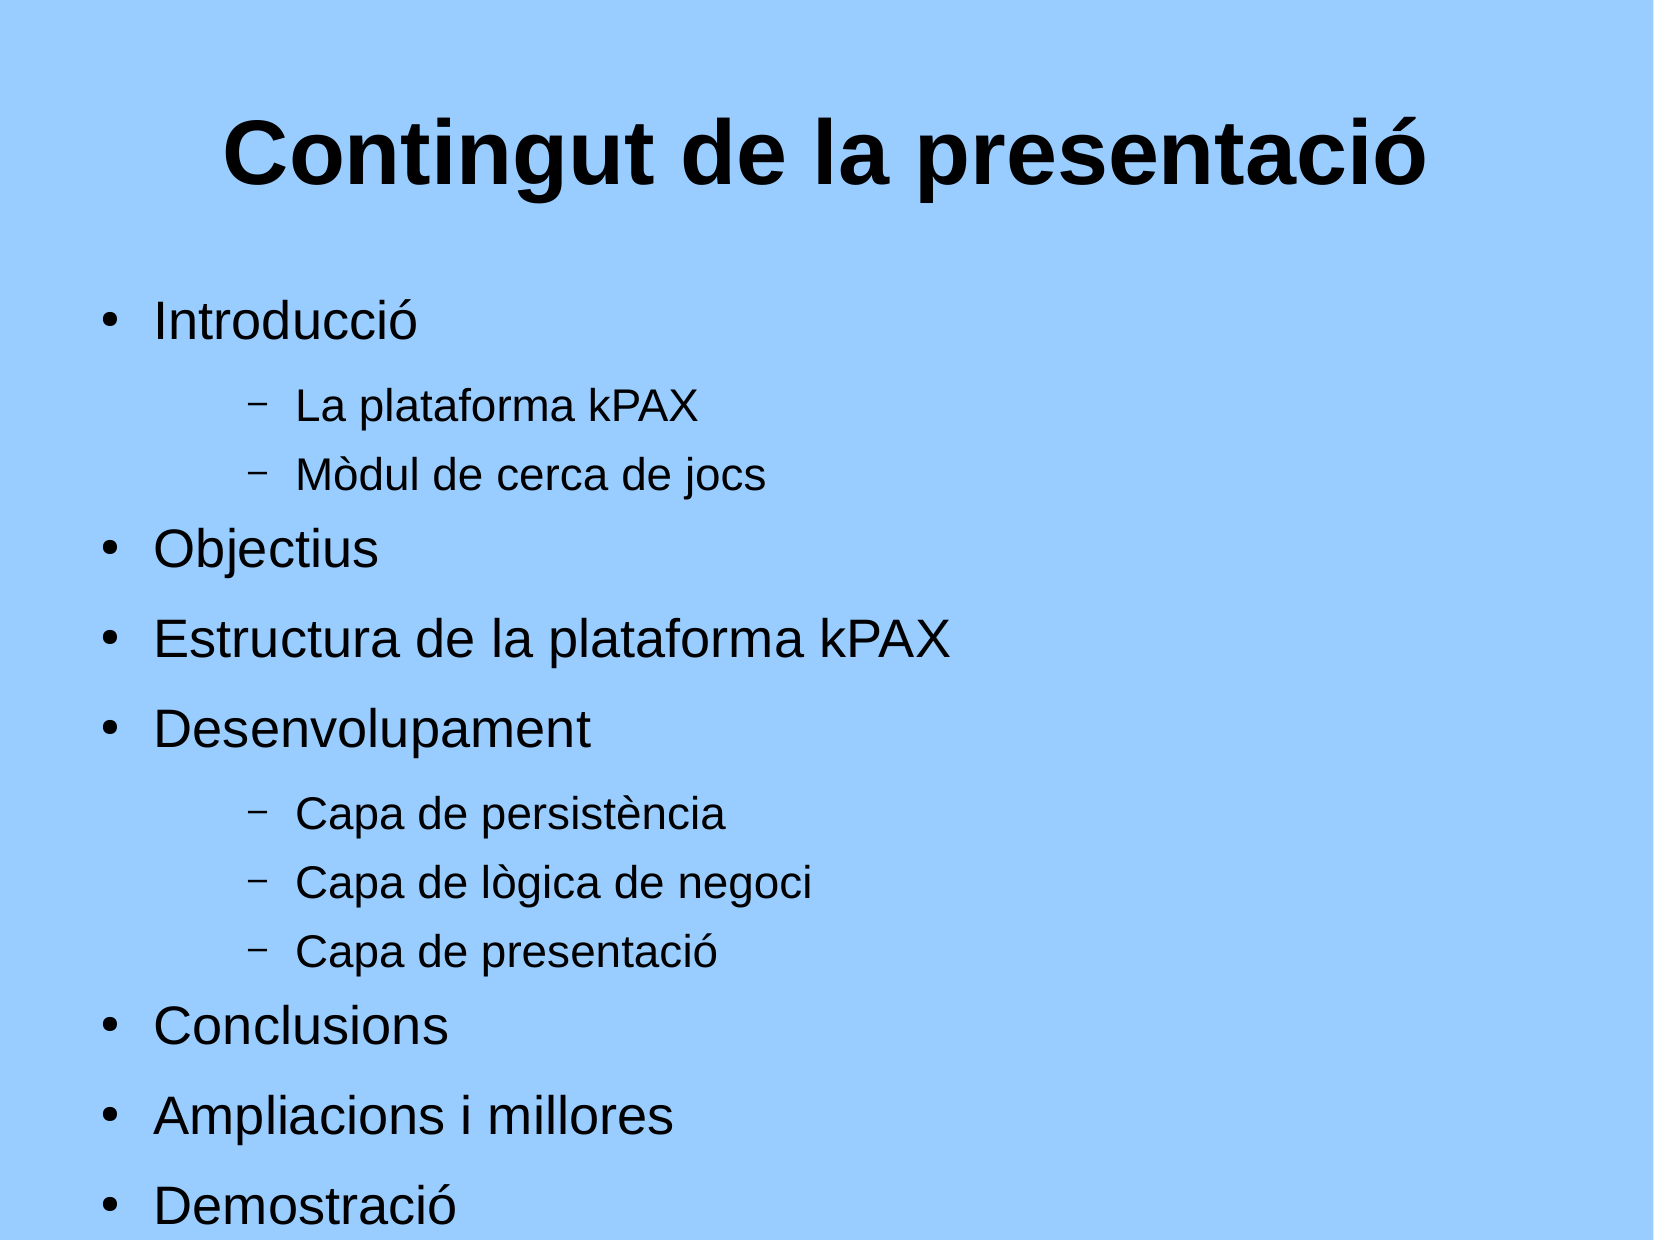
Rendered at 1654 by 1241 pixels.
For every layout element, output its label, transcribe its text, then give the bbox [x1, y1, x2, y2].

title Contingut de la presentació [82, 49, 1571, 257]
list Introducció La plataforma kPAX Mòdul de cerca de jocs Objectius Estructura de la plataforma kPAX Desenvolupament Capa de persistència Capa de lògica de negoci Capa de presentació Conclusions Ampliacions i millores Demostració [82, 290, 1571, 1235]
